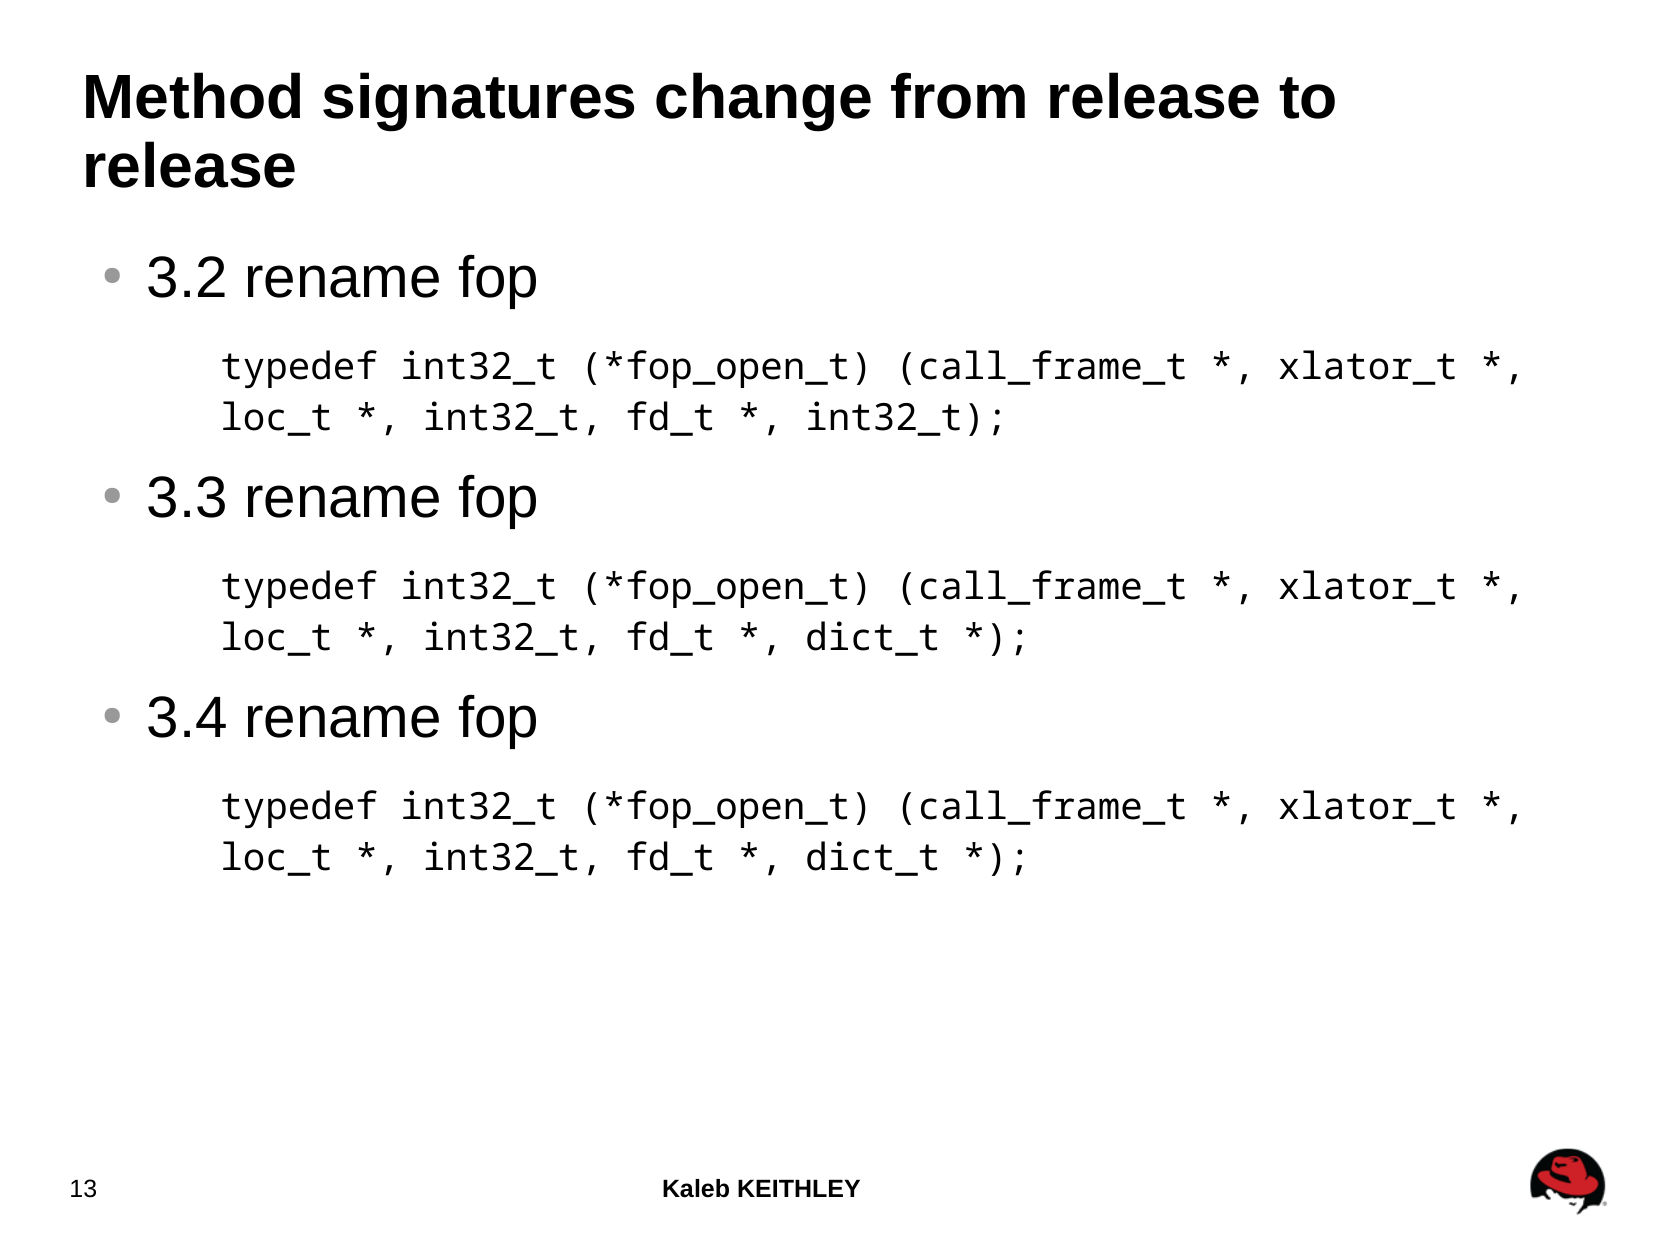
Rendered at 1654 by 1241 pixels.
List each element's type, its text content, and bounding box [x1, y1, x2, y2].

title Method signatures change from release to release [82, 37, 1571, 226]
list 3.2 rename fop typedef int32_t (*fop_open_t) (call_frame_t *, xlator_t *, loc_t *, int32_t, fd_t *, int32_t); 3.3 rename fop typedef int32_t (*fop_open_t) (call_frame_t *, xlator_t *, loc_t *, int32_t, fd_t *, dict_t *); 3.4 rename fop typedef int32_t (*fop_open_t) (call_frame_t *, xlator_t *, loc_t *, int32_t, fd_t *, dict_t *); [86, 244, 1576, 1039]
picture [1529, 1146, 1613, 1224]
